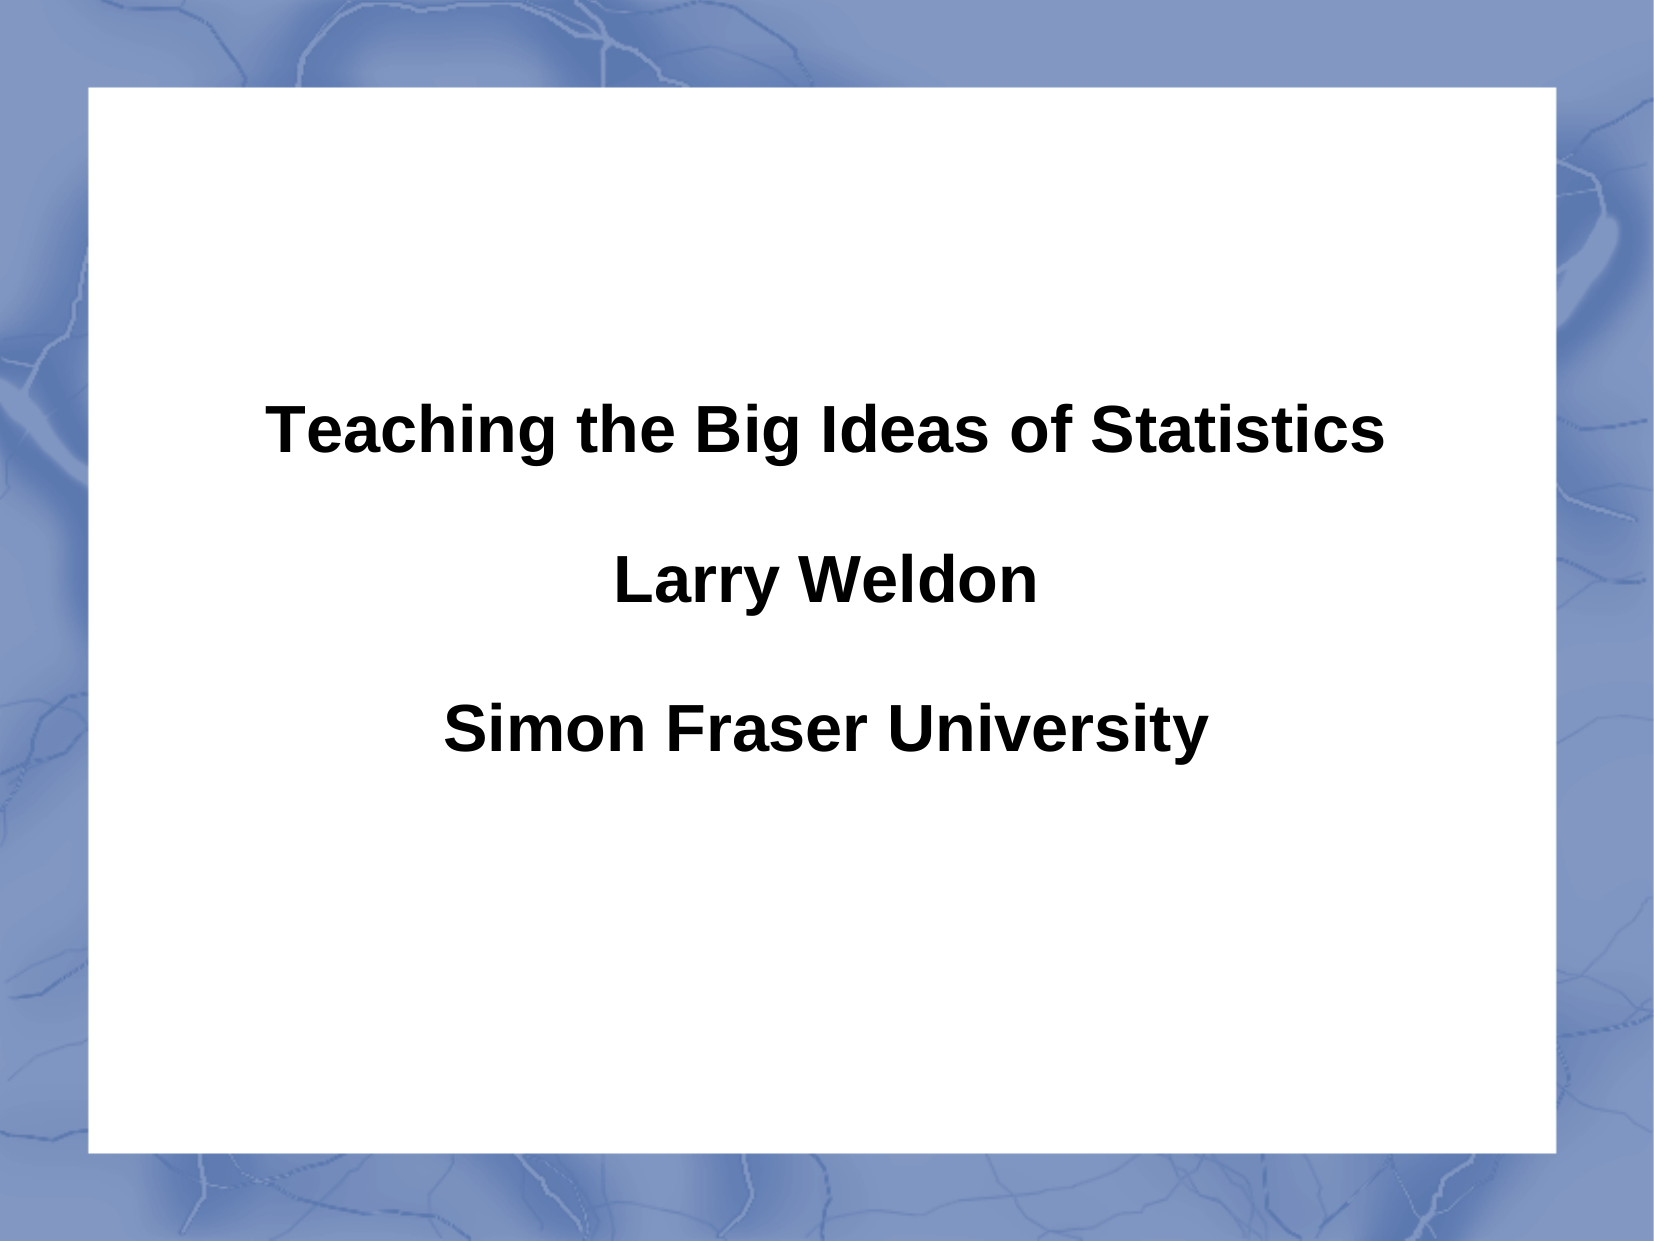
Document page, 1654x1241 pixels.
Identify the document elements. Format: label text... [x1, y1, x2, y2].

picture [0, 0, 1654, 1241]
subtitle Teaching the Big Ideas of Statistics Larry Weldon Simon Fraser University [147, 236, 1506, 922]
